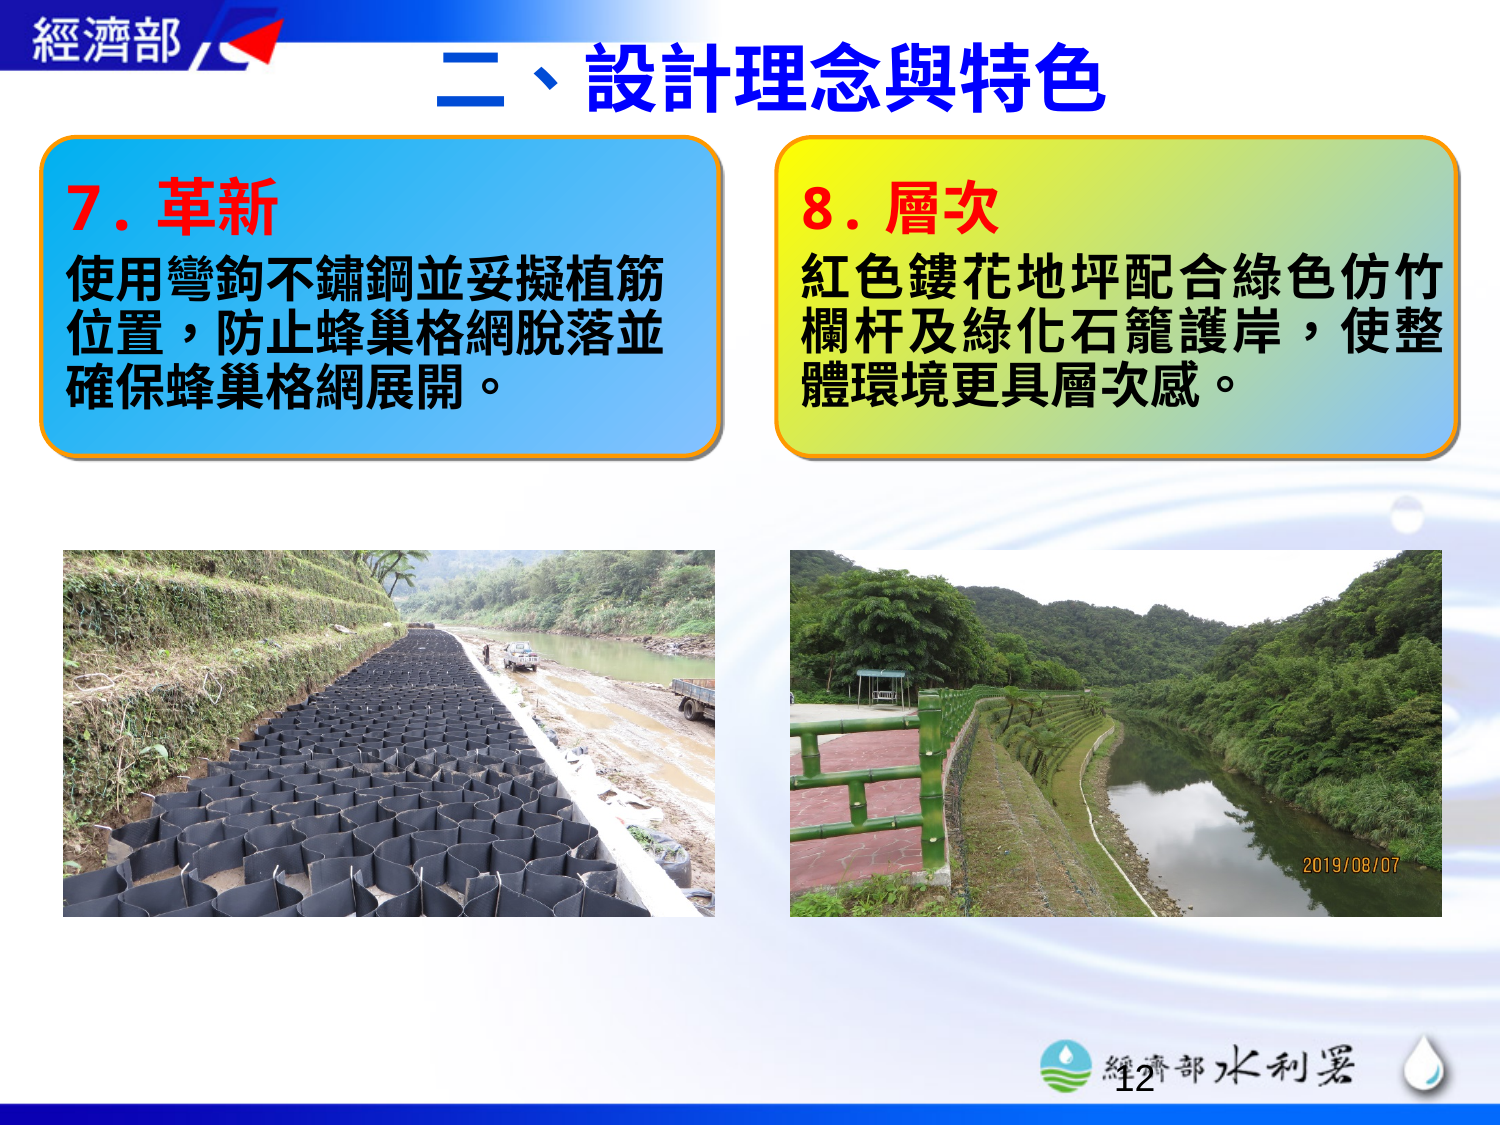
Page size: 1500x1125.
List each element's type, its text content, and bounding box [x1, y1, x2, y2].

picture [0, 0, 1500, 1125]
text_box 8.層次 紅色鏤花地坪配合綠色仿竹欄杆及綠化石籠護岸，使整體環境更具層次感。 [776, 137, 1456, 457]
text_box 二、設計理念與特色 [419, 17, 1152, 137]
text_box 7.革新 使用彎鉤不鏽鋼並妥擬植筋位置，防止蜂巢格網脫落並確保蜂巢格網展開。 [41, 136, 719, 456]
